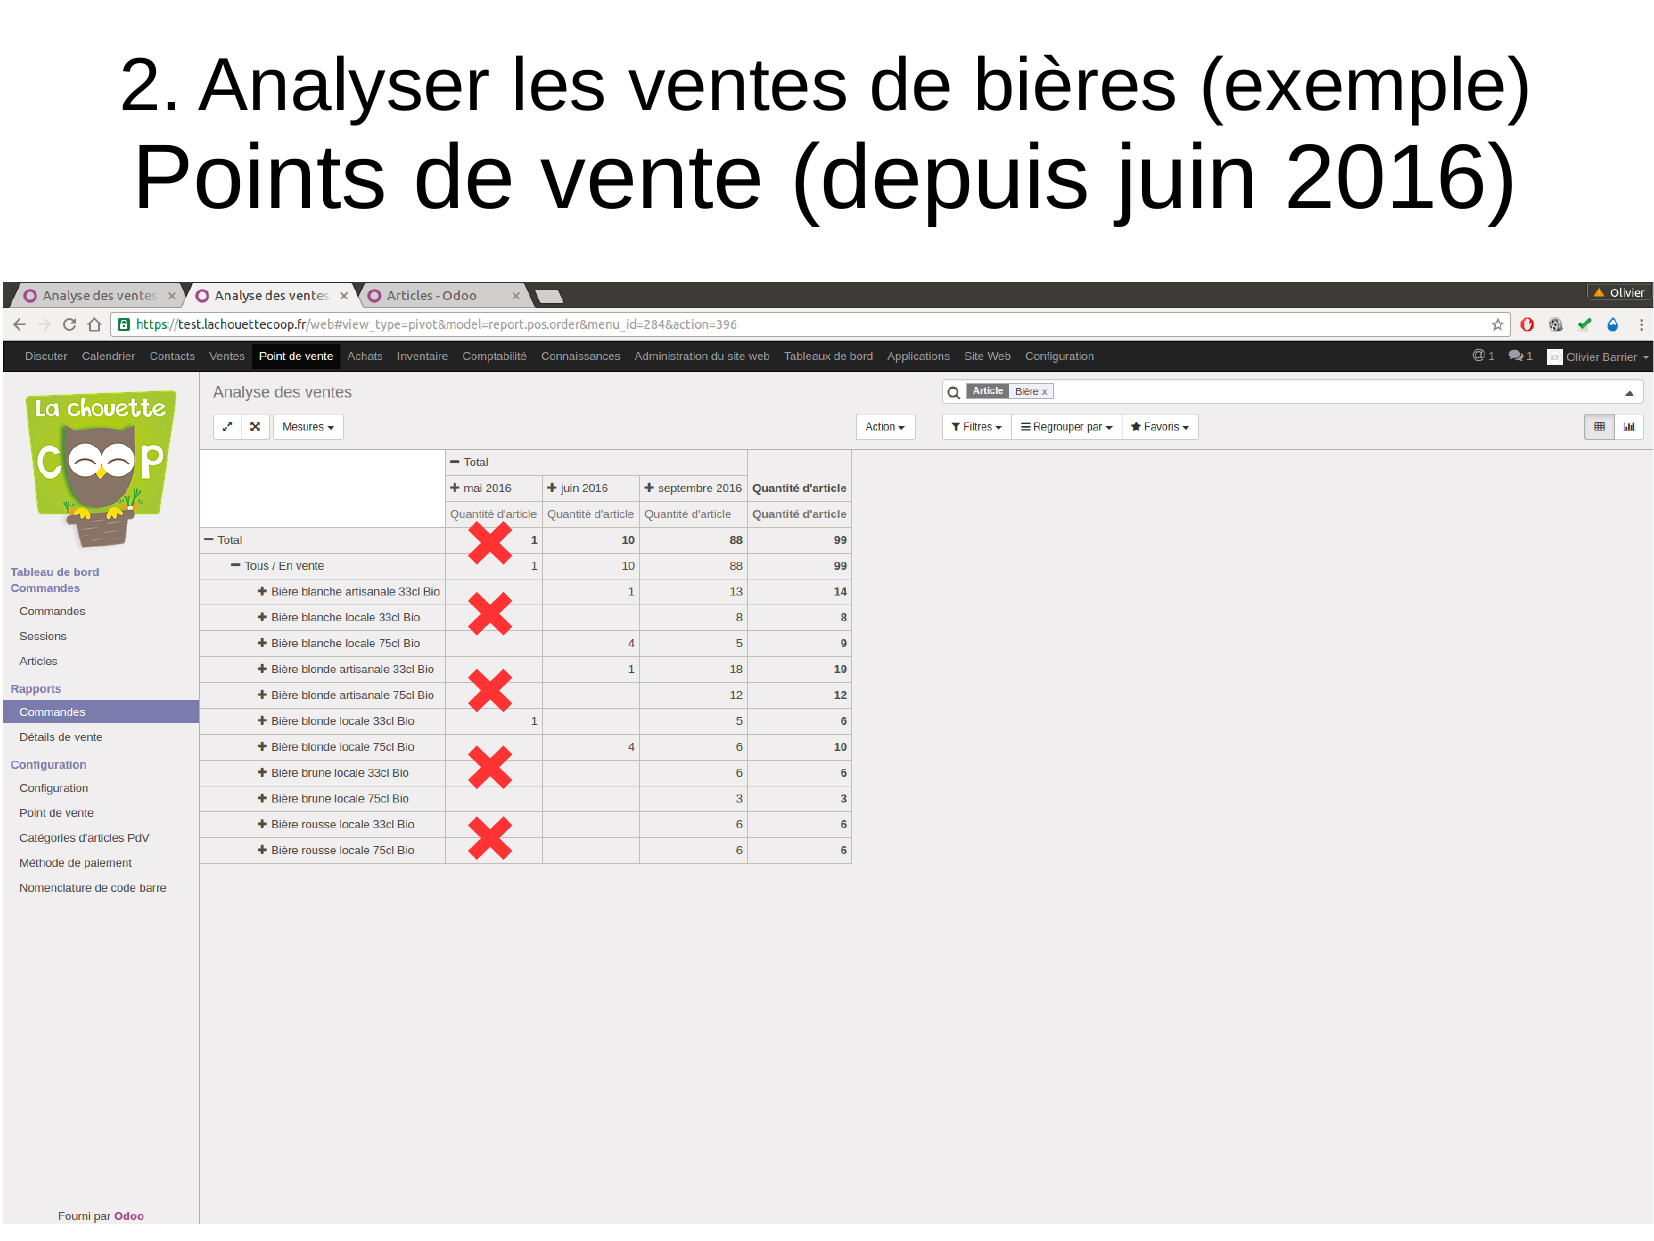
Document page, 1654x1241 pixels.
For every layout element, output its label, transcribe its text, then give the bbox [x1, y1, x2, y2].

picture [3, 282, 1654, 1224]
title 2. Analyser les ventes de bières (exemple) Points de vente (depuis juin 2016) [82, 31, 1571, 239]
